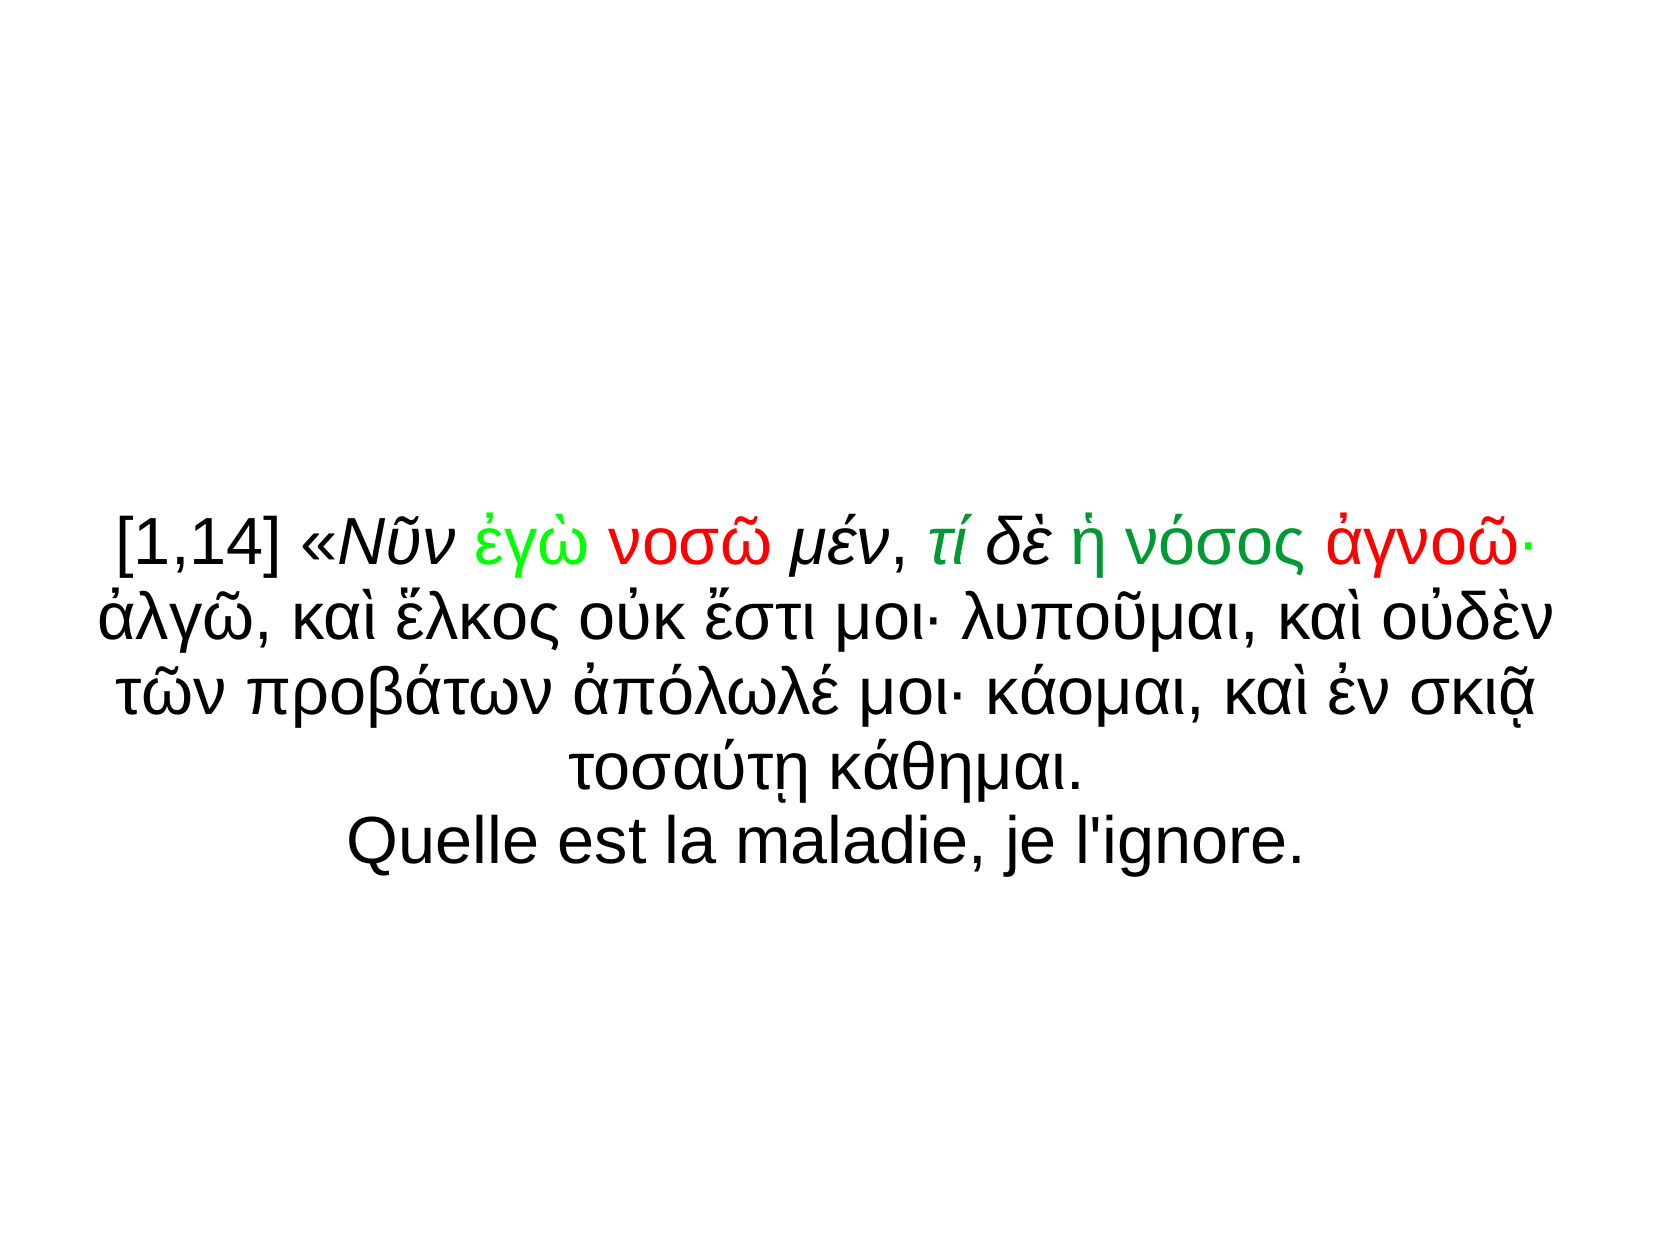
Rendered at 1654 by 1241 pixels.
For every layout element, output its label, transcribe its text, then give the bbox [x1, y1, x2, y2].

table_header [836, 45, 1593, 397]
table_header [81, 45, 836, 397]
subtitle [1,14] «Νῦν ἐγὼ νοσῶ μέν, τί δὲ ἡ νόσος ἀγνοῶ· ἀλγῶ, καὶ ἕλκος οὐκ ἔστι μοι· λυποῦμαι, καὶ οὐδὲν τῶν προβάτων ἀπόλωλέ μοι· κάομαι, καὶ ἐν σκιᾷ τοσαύτῃ κάθημαι. Quelle est la maladie, je l'ignore. [82, 468, 1571, 1241]
